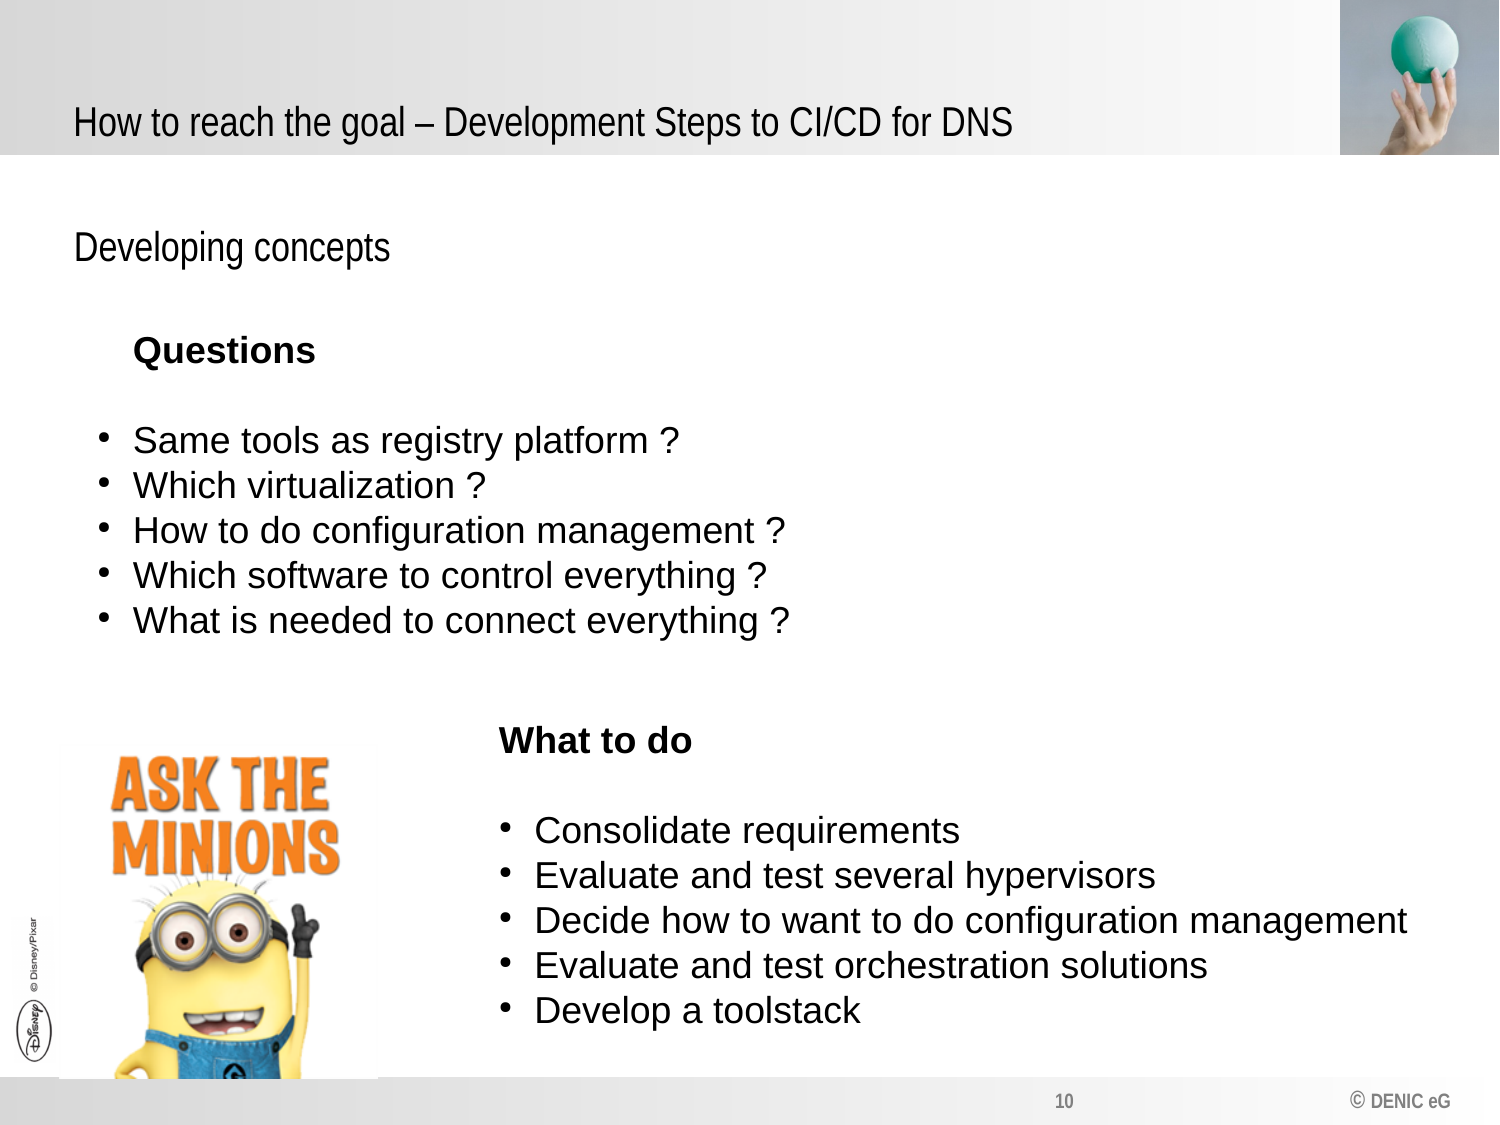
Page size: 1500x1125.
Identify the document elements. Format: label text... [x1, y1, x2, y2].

picture [11, 916, 56, 1063]
picture [1340, 0, 1499, 155]
text_box Questions Same tools as registry platform ? Which virtualization ? How to do configuration management ? Which software to control everything ? What is needed to connect everything ? [82, 318, 910, 628]
text_box How to reach the goal – Development Steps to CI/CD for DNS [73, 75, 1350, 146]
text_box Developing concepts [58, 212, 1075, 276]
picture [59, 744, 378, 1079]
text_box What to do Consolidate requirements Evaluate and test several hypervisors Decide how to want to do configuration management Evaluate and test orchestration solutions Develop a toolstack [484, 708, 1453, 917]
text_box <Nummer> © DENIC eG [79, 1083, 1452, 1122]
